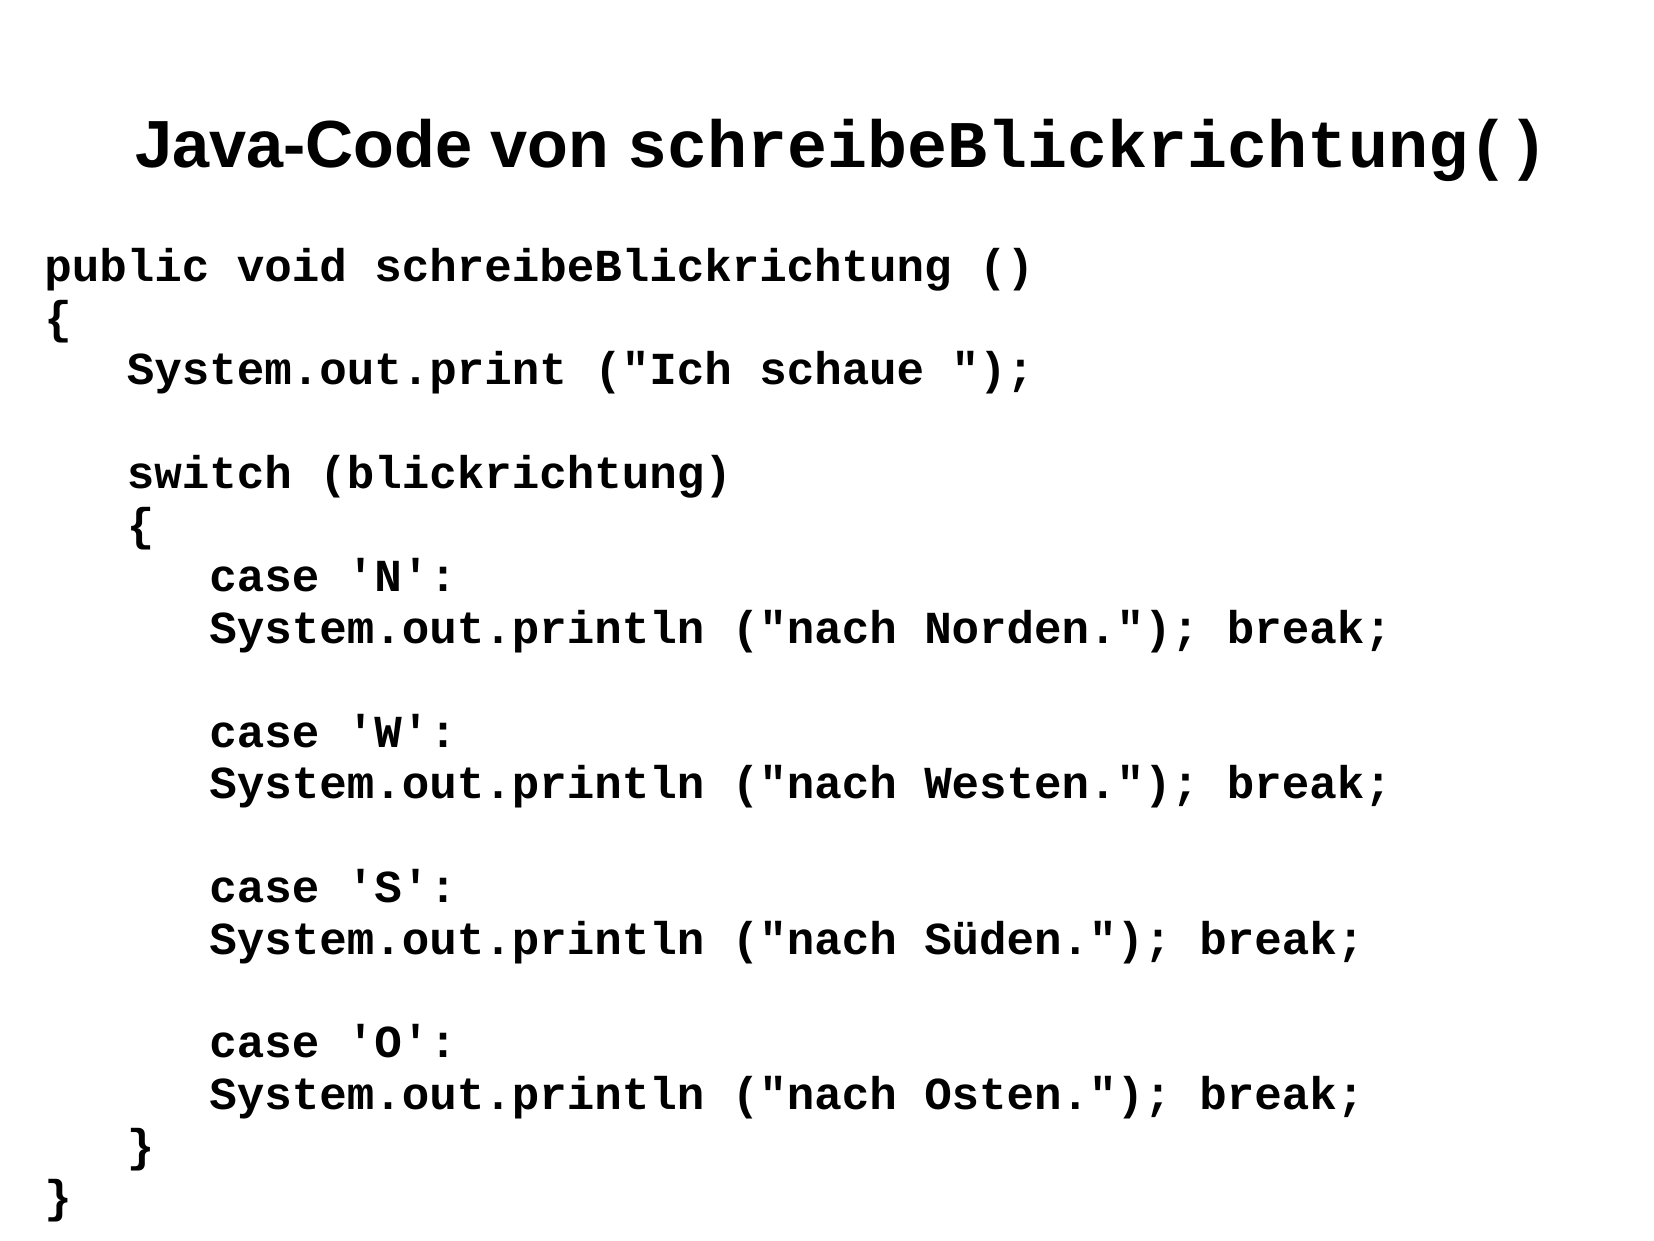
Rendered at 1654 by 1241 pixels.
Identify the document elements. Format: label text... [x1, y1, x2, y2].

text_box public void schreibeBlickrichtung () { System.out.print ("Ich schaue "); switch (blickrichtung) { case 'N': System.out.println ("nach Norden."); break; case 'W': System.out.println ("nach Westen."); break; case 'S': System.out.println ("nach Süden."); break; case 'O': System.out.println ("nach Osten."); break; } } [29, 236, 1595, 1234]
text_box Java-Code von schreibeBlickrichtung() [88, 59, 1595, 155]
